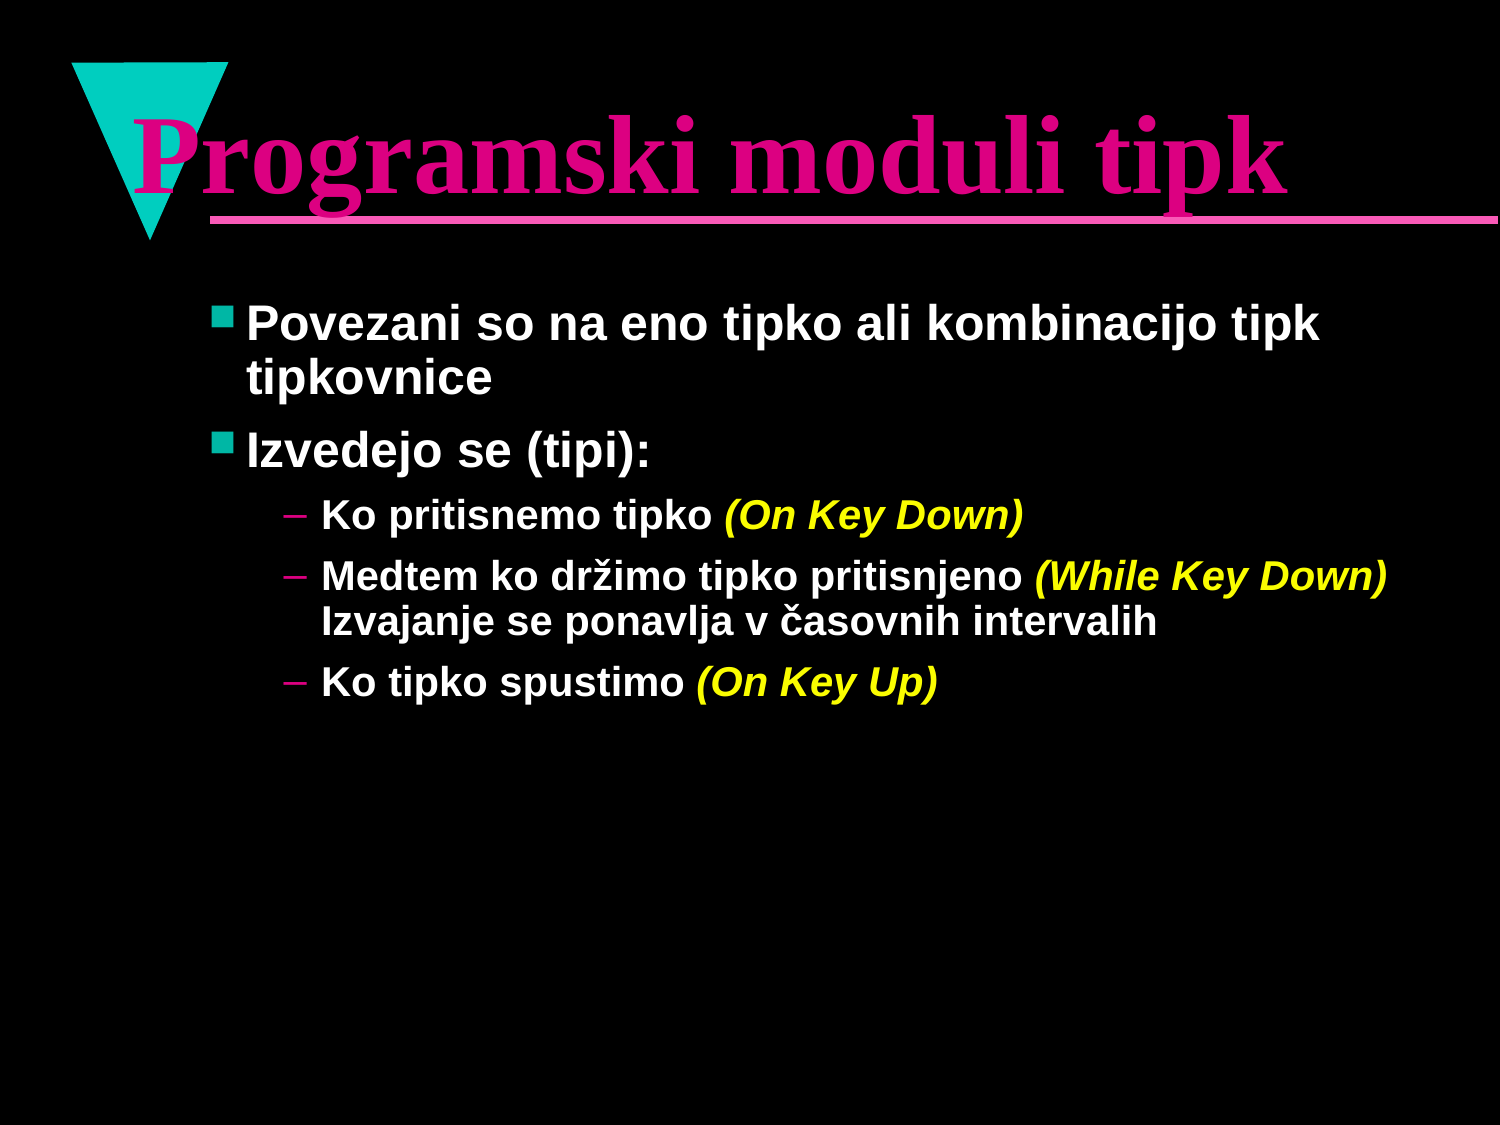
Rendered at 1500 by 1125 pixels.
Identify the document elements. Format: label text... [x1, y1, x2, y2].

title Programski moduli tipk [117, 63, 1500, 251]
list Povezani so na eno tipko ali kombinacijo tipk tipkovnice Izvedejo se (tipi): Ko pritisnemo tipko (On Key Down) Medtem ko držimo tipko pritisnjeno (While Key Down) Izvajanje se ponavlja v časovnih intervalih Ko tipko spustimo (On Key Up) [118, 289, 1498, 965]
